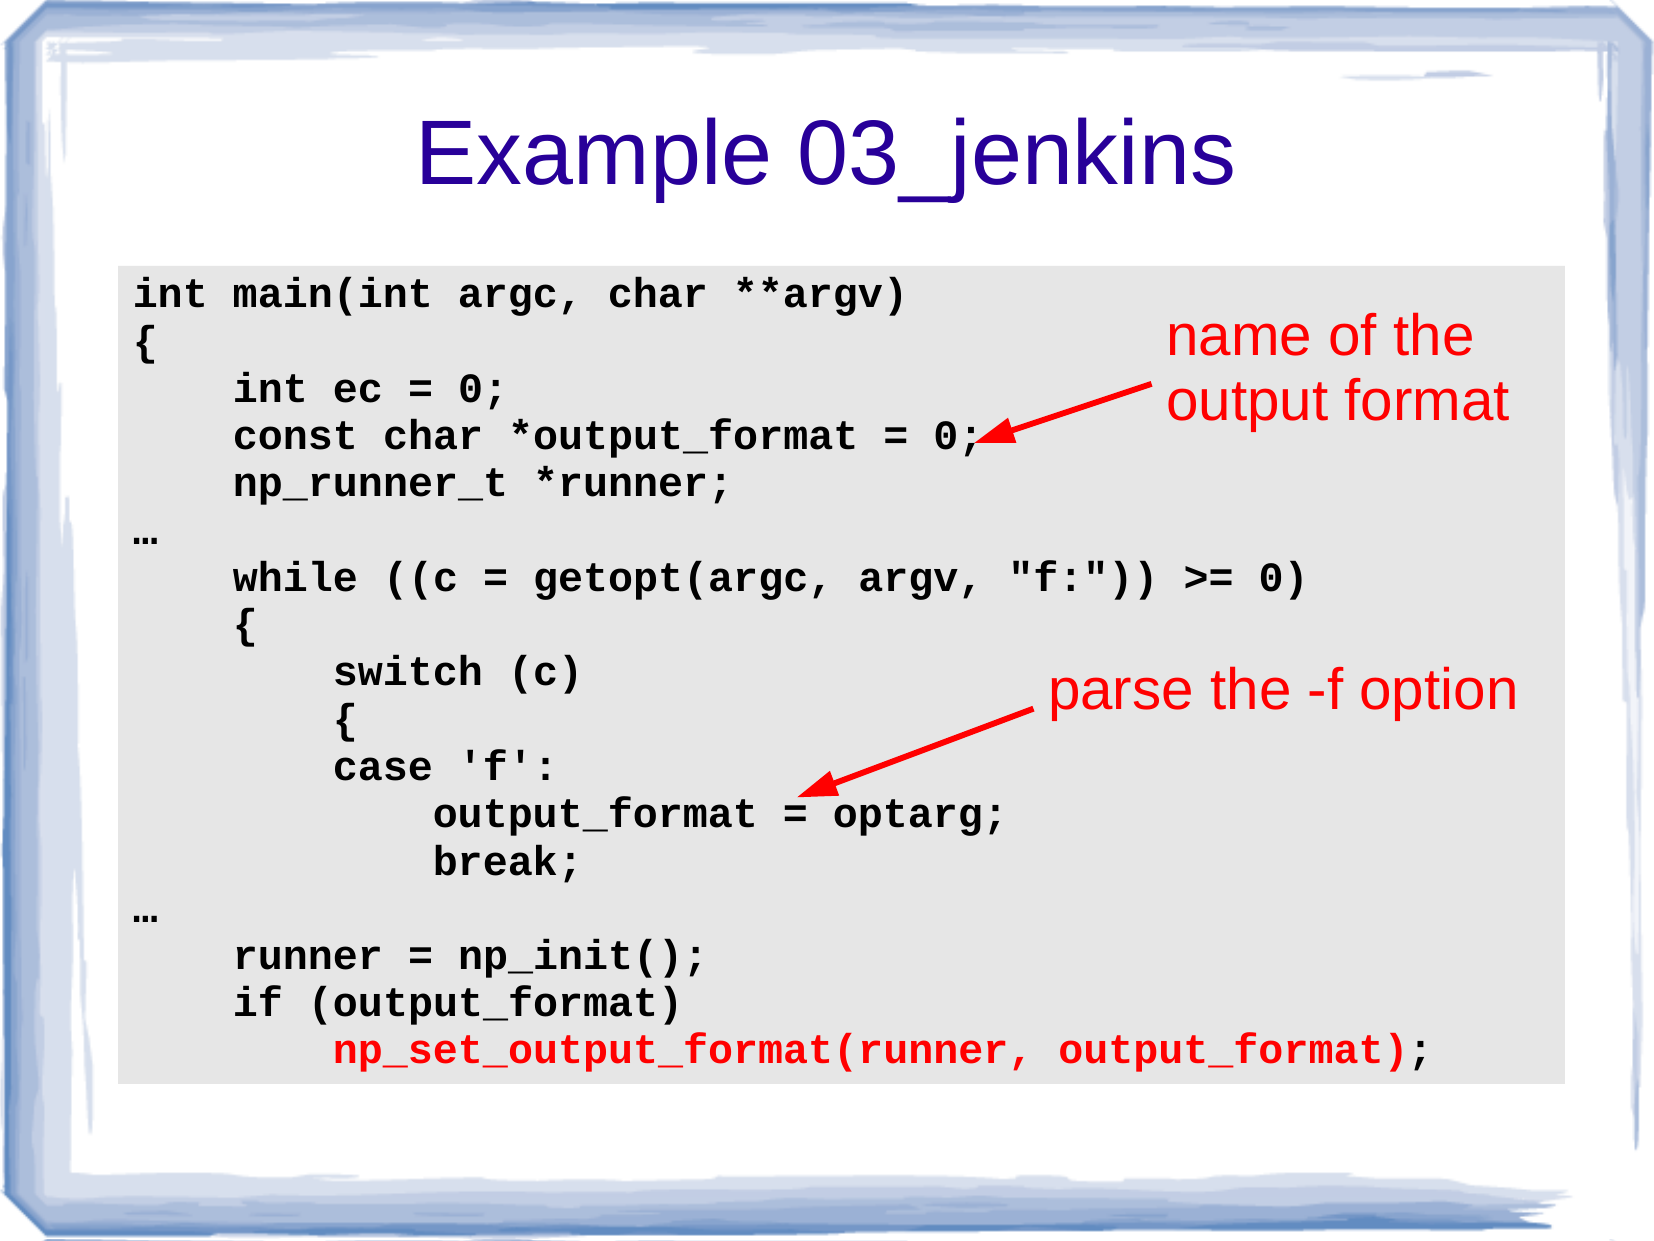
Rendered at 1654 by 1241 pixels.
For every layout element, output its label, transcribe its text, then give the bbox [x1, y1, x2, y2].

picture [0, 0, 1654, 1241]
text_box int main(int argc, char **argv) { int ec = 0; const char *output_format = 0; np_runner_t *runner; … while ((c = getopt(argc, argv, "f:")) >= 0) { switch (c) { case 'f': output_format = optarg; break; … runner = np_init(); if (output_format) np_set_output_format(runner, output_format); [118, 265, 1565, 1084]
text_box parse the -f option [1033, 649, 1536, 768]
text_box name of the output format [1151, 295, 1536, 441]
title Example 03_jenkins [82, 49, 1571, 257]
